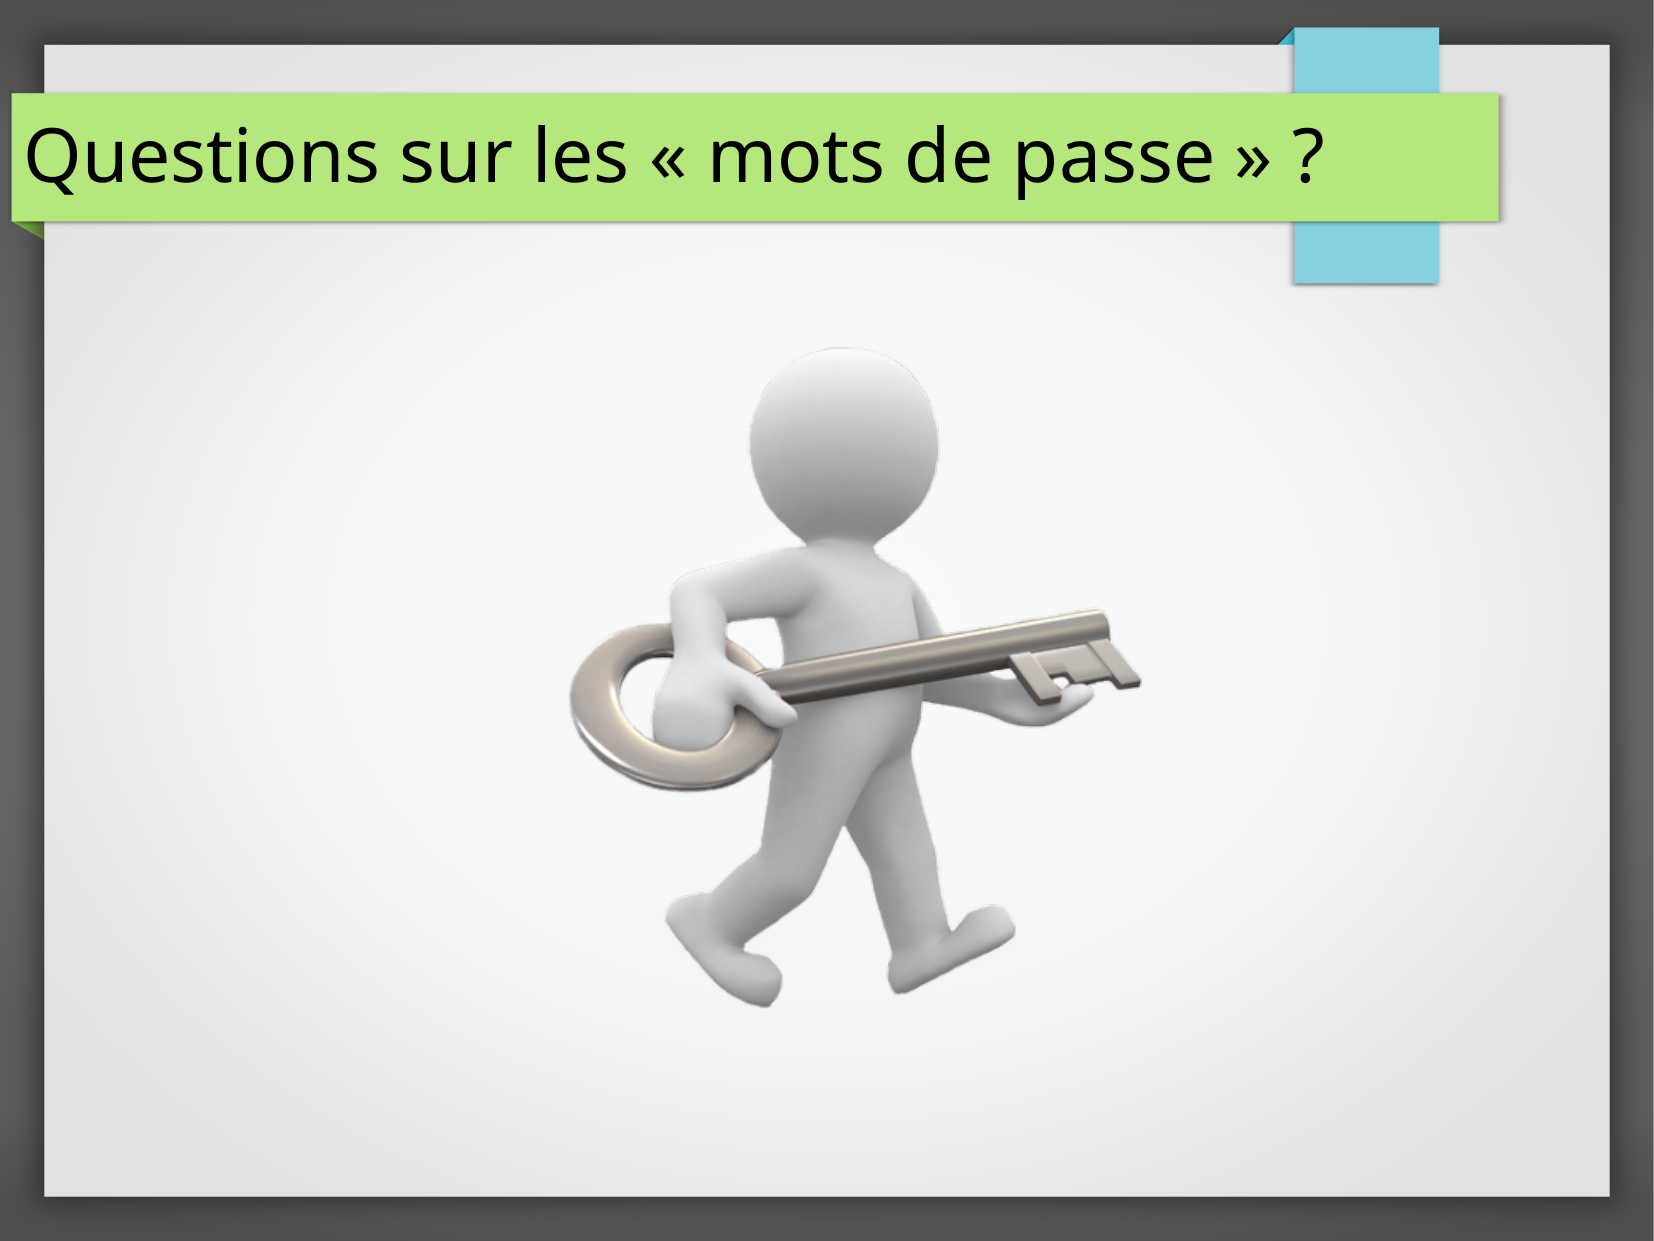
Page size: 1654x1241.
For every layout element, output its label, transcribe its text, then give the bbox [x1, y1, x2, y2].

title Questions sur les « mots de passe » ? [23, 60, 1524, 248]
picture [0, 0, 1654, 1241]
